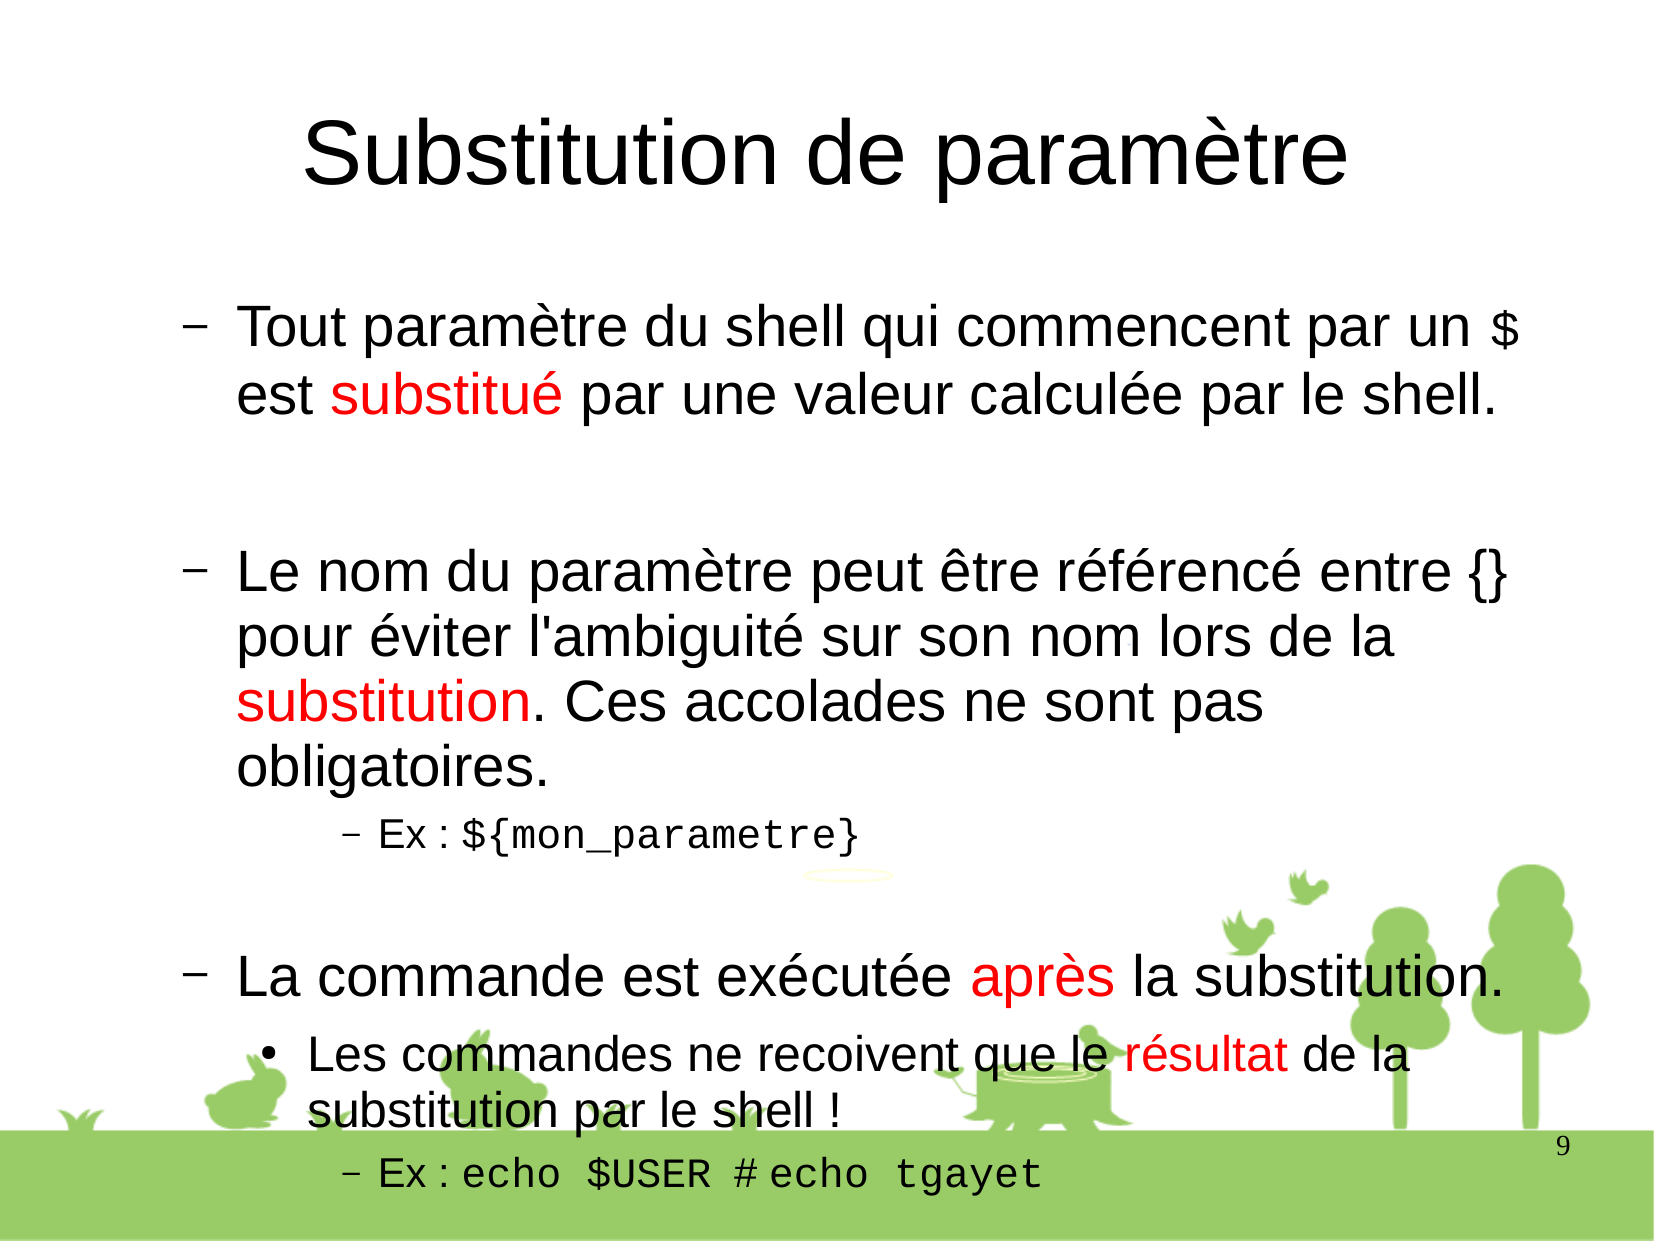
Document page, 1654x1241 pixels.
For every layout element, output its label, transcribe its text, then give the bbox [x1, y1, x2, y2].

list Tout paramètre du shell qui commencent par un $ est substitué par une valeur calculée par le shell. Le nom du paramètre peut être référencé entre {} pour éviter l'ambiguité sur son nom lors de la substitution. Ces accolades ne sont pas obligatoires. Ex : ${mon_parametre} La commande est exécutée après la substitution. Les commandes ne recoivent que le résultat de la substitution par le shell ! Ex : echo $USER # echo tgayet [94, 195, 1524, 1205]
picture [0, 0, 1654, 1241]
title Substitution de paramètre [82, 49, 1571, 257]
